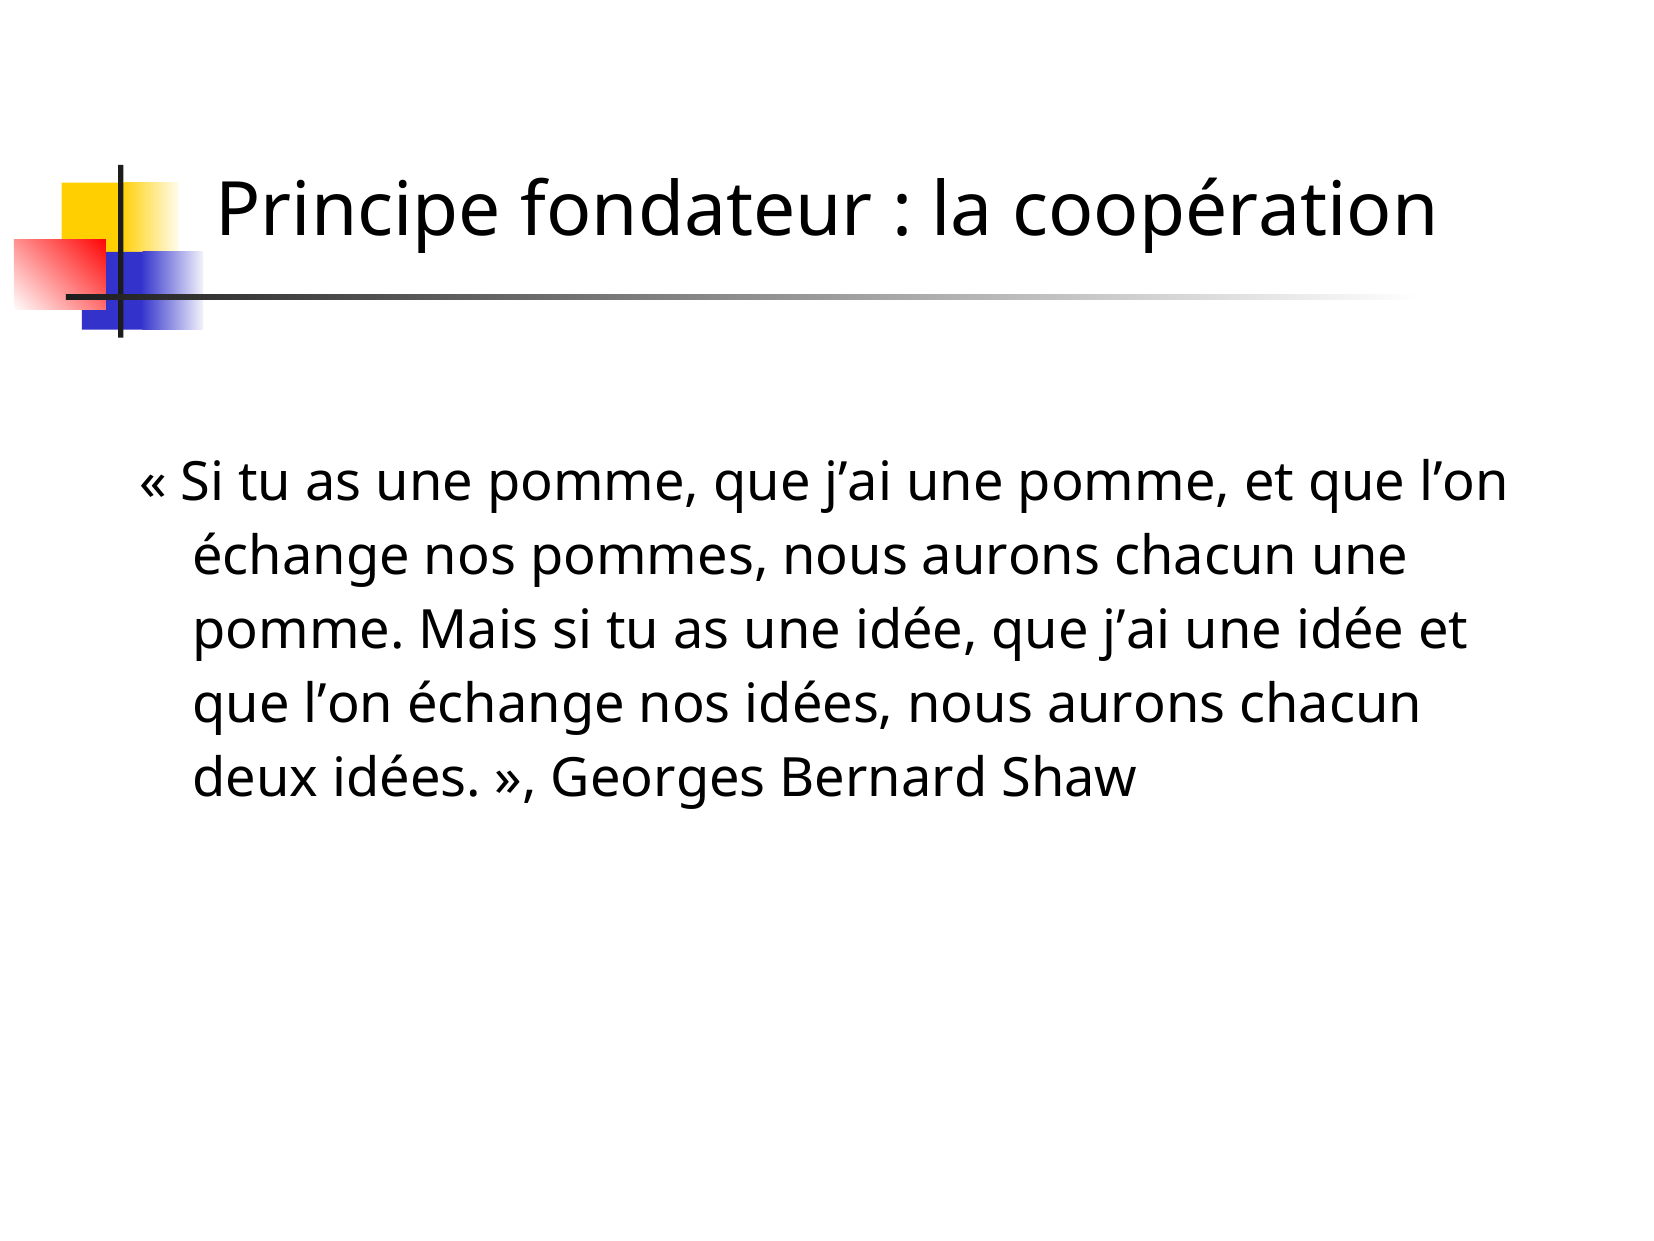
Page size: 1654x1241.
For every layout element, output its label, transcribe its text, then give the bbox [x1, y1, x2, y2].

list « Si tu as une pomme, que j’ai une pomme, et que l’on échange nos pommes, nous aurons chacun une pomme. Mais si tu as une idée, que j’ai une idée et que l’on échange nos idées, nous aurons chacun deux idées. », Georges Bernard Shaw [121, 344, 1534, 1127]
title Principe fondateur : la coopération [121, 102, 1534, 311]
